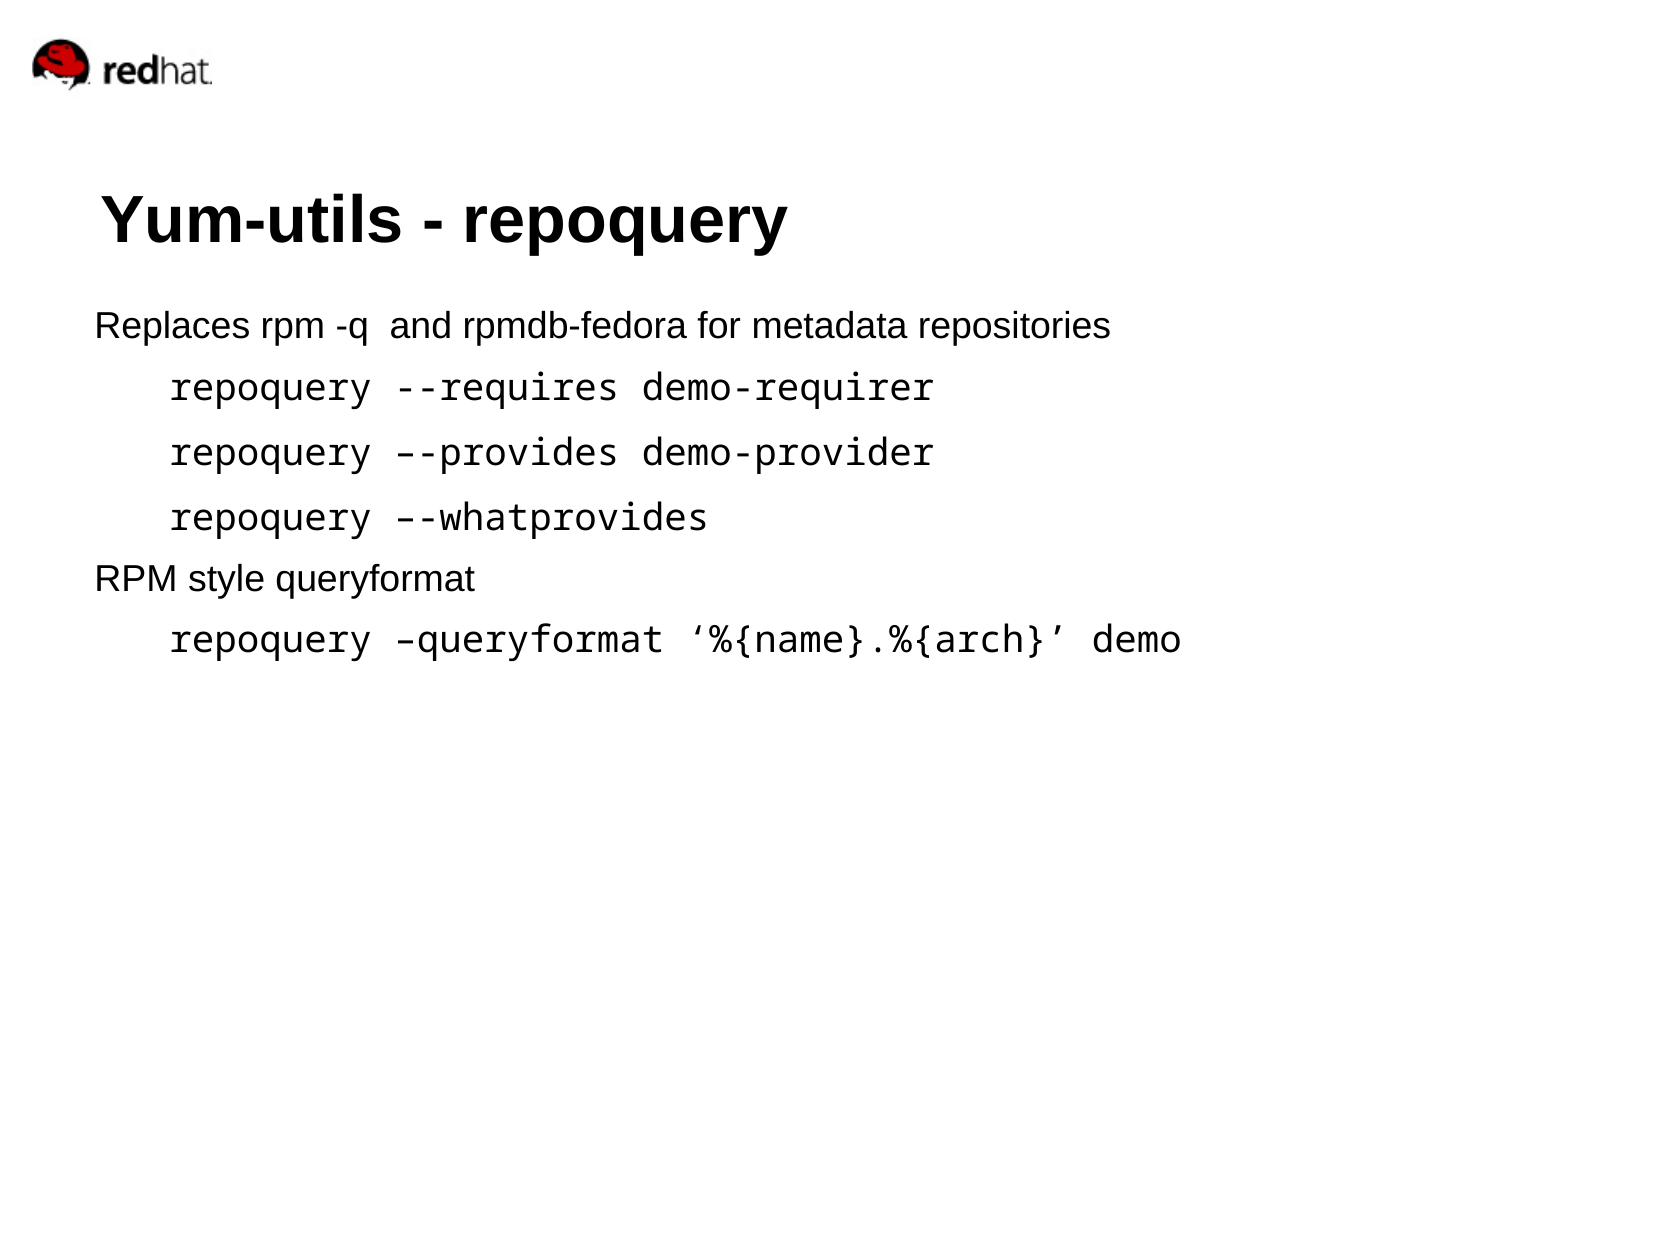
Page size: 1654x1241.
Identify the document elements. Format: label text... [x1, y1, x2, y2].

title Yum-utils - repoquery [100, 164, 1506, 275]
list Replaces rpm -q and rpmdb-fedora for metadata repositories repoquery --requires demo-requirer repoquery –-provides demo-provider repoquery –-whatprovides RPM style queryformat repoquery –queryformat ‘%{name}.%{arch}’ demo [94, 304, 1500, 1174]
picture [31, 37, 212, 98]
